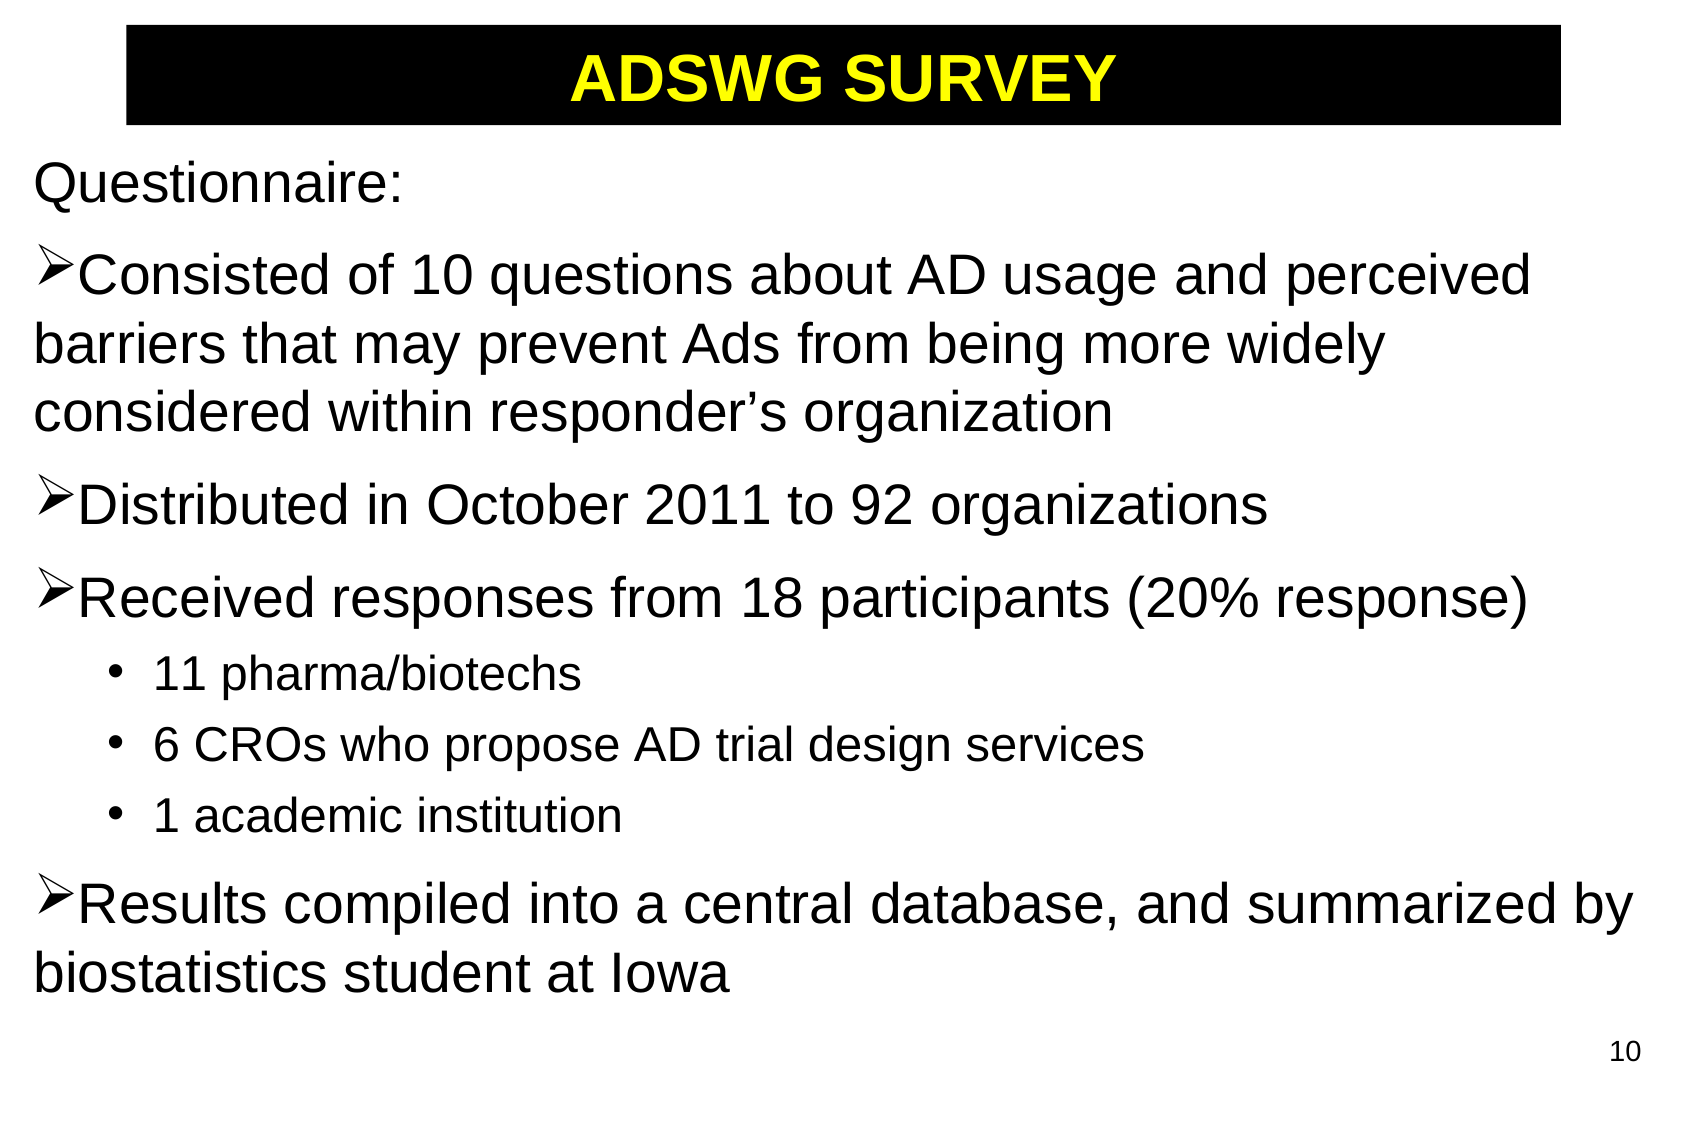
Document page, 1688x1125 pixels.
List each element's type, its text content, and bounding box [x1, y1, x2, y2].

text_box ADSWG SURVEY [126, 24, 1561, 126]
text_box <number> [1343, 1025, 1657, 1101]
text_box Questionnaire: Consisted of 10 questions about AD usage and perceived barriers that may prevent Ads from being more widely considered within responder’s organization Distributed in October 2011 to 92 organizations Received responses from 18 participants (20% response) 11 pharma/biotechs 6 CROs who propose AD trial design services 1 academic institution Results compiled into a central database, and summarized by biostatistics student at Iowa [18, 137, 1657, 1013]
